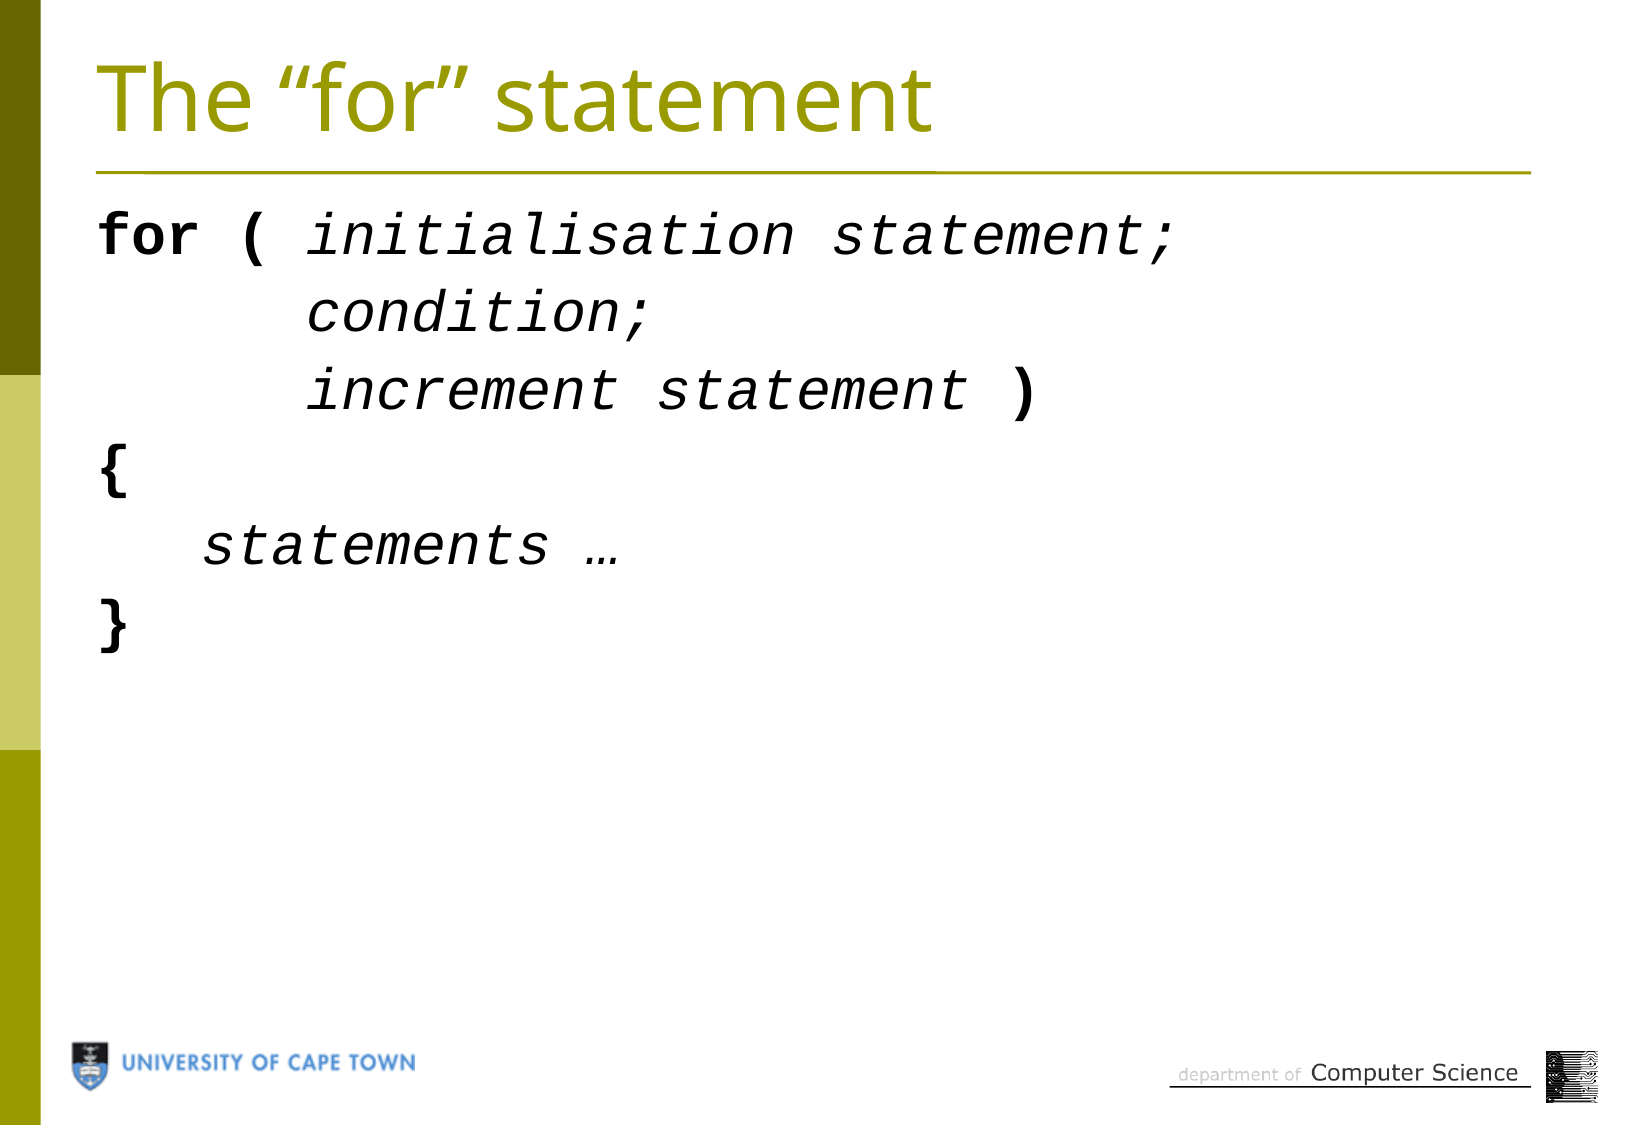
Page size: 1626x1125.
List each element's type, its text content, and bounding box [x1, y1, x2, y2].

picture [1169, 1043, 1532, 1091]
text_box for ( initialisation statement; condition; increment statement ) { statements … } [81, 196, 1543, 1021]
picture [1546, 1051, 1598, 1103]
picture [61, 1024, 415, 1103]
title The “for” statement [81, 21, 1543, 180]
